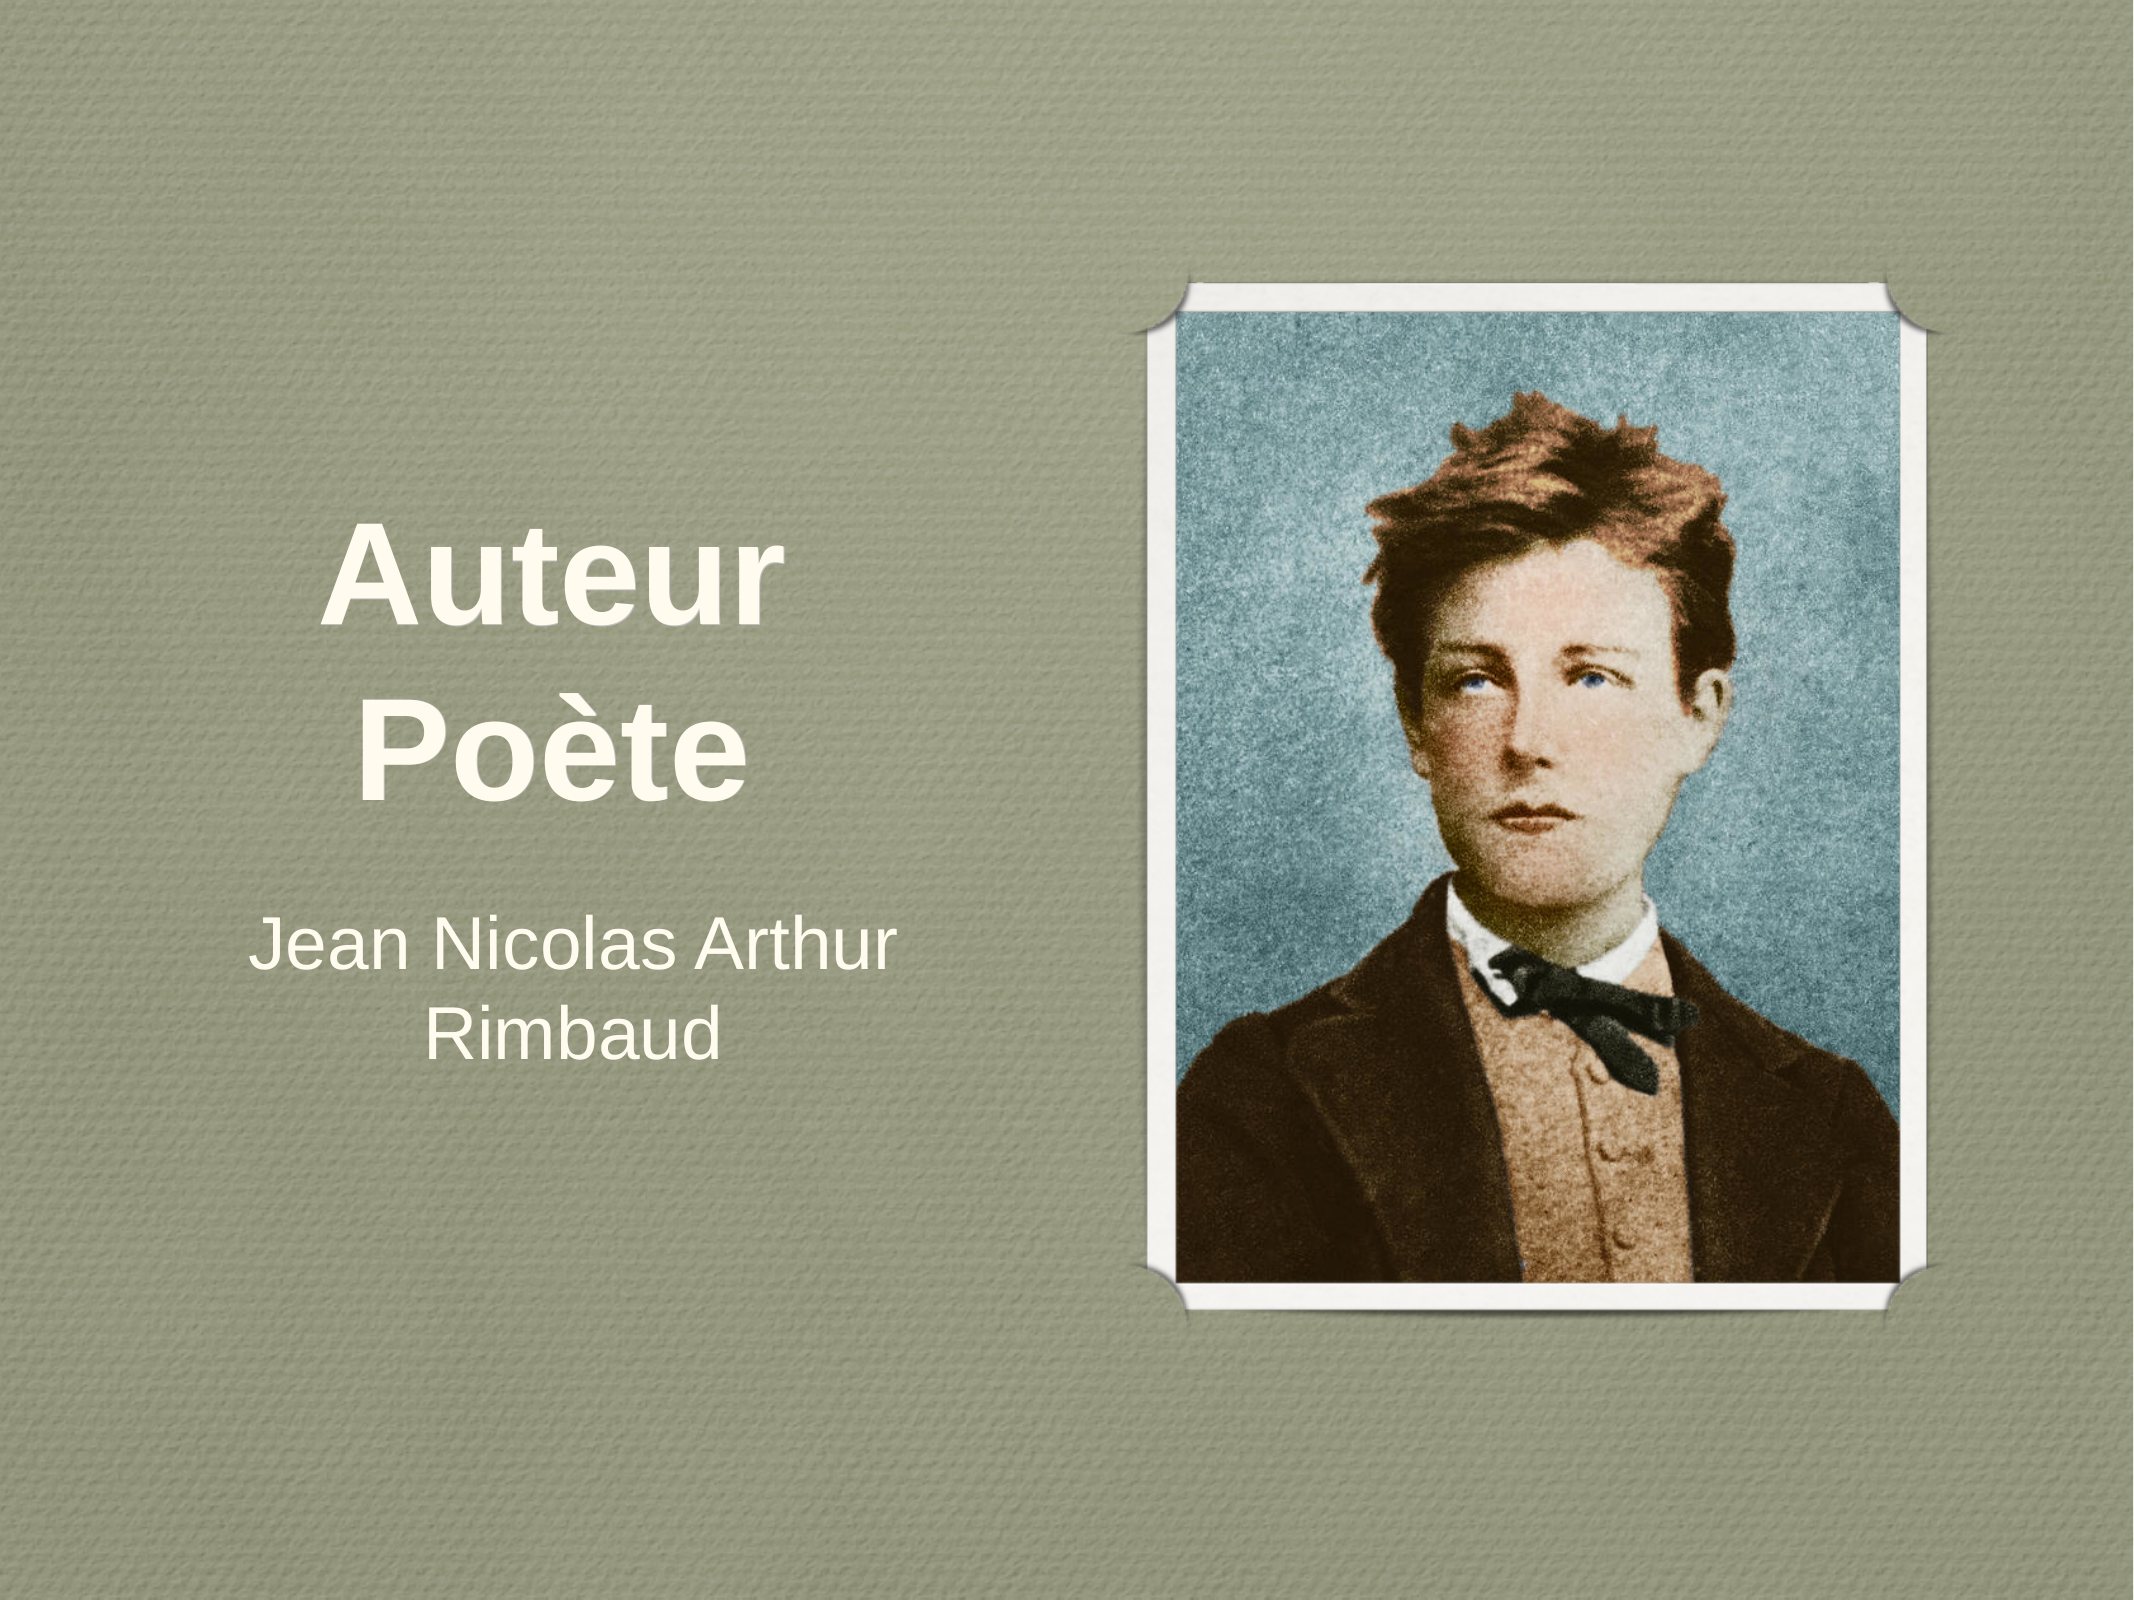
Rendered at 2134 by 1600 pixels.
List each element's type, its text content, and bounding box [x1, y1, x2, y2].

title Auteur Poète [62, 229, 1042, 838]
picture [0, 0, 2134, 1600]
list Jean Nicolas Arthur Rimbaud [83, 885, 1063, 1418]
